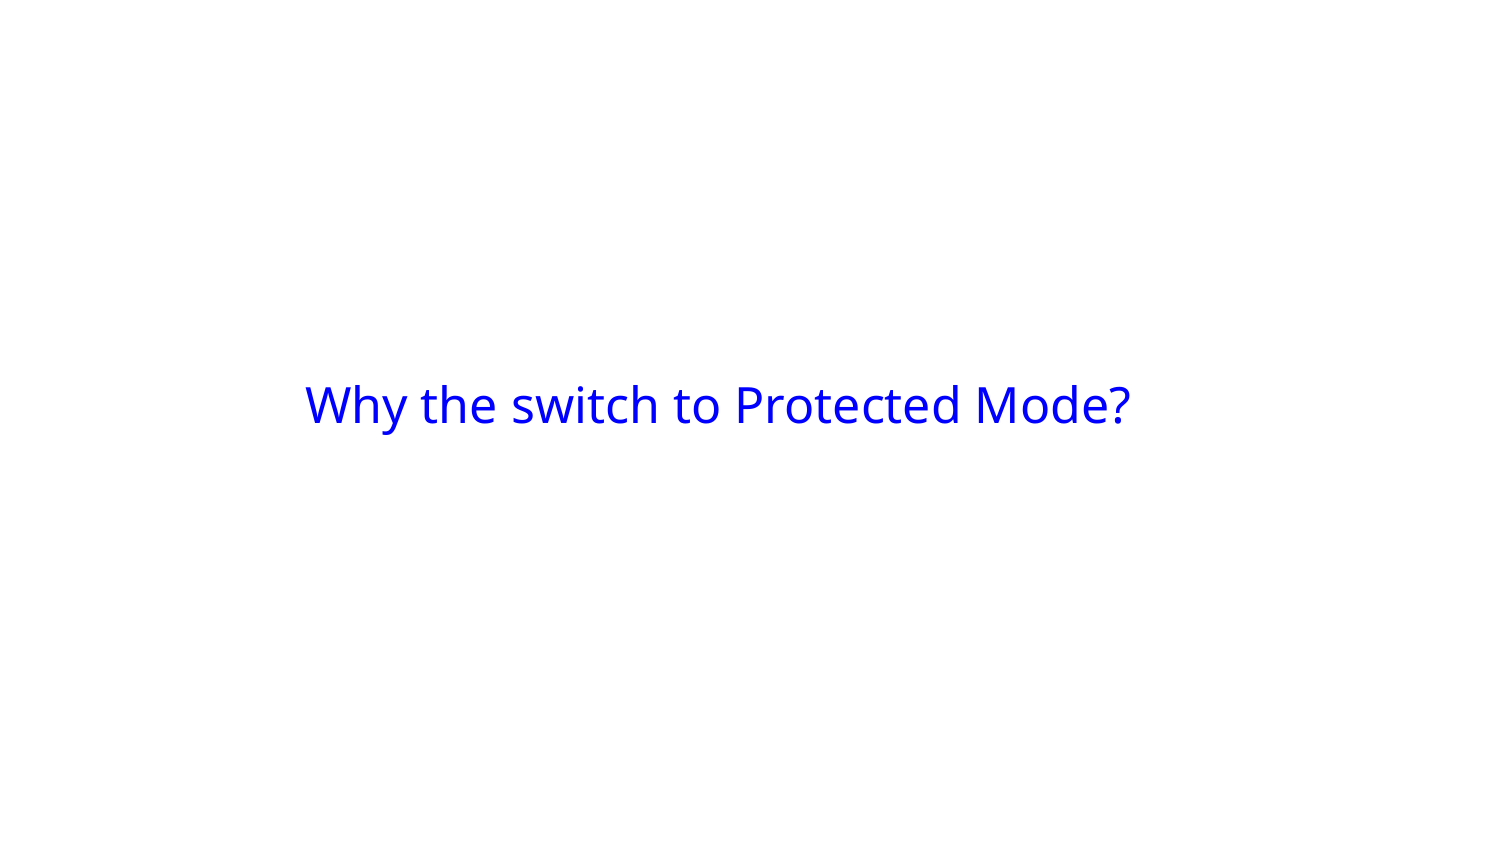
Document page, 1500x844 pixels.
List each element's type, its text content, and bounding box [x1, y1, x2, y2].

text_box Why the switch to Protected Mode? [137, 358, 1312, 844]
